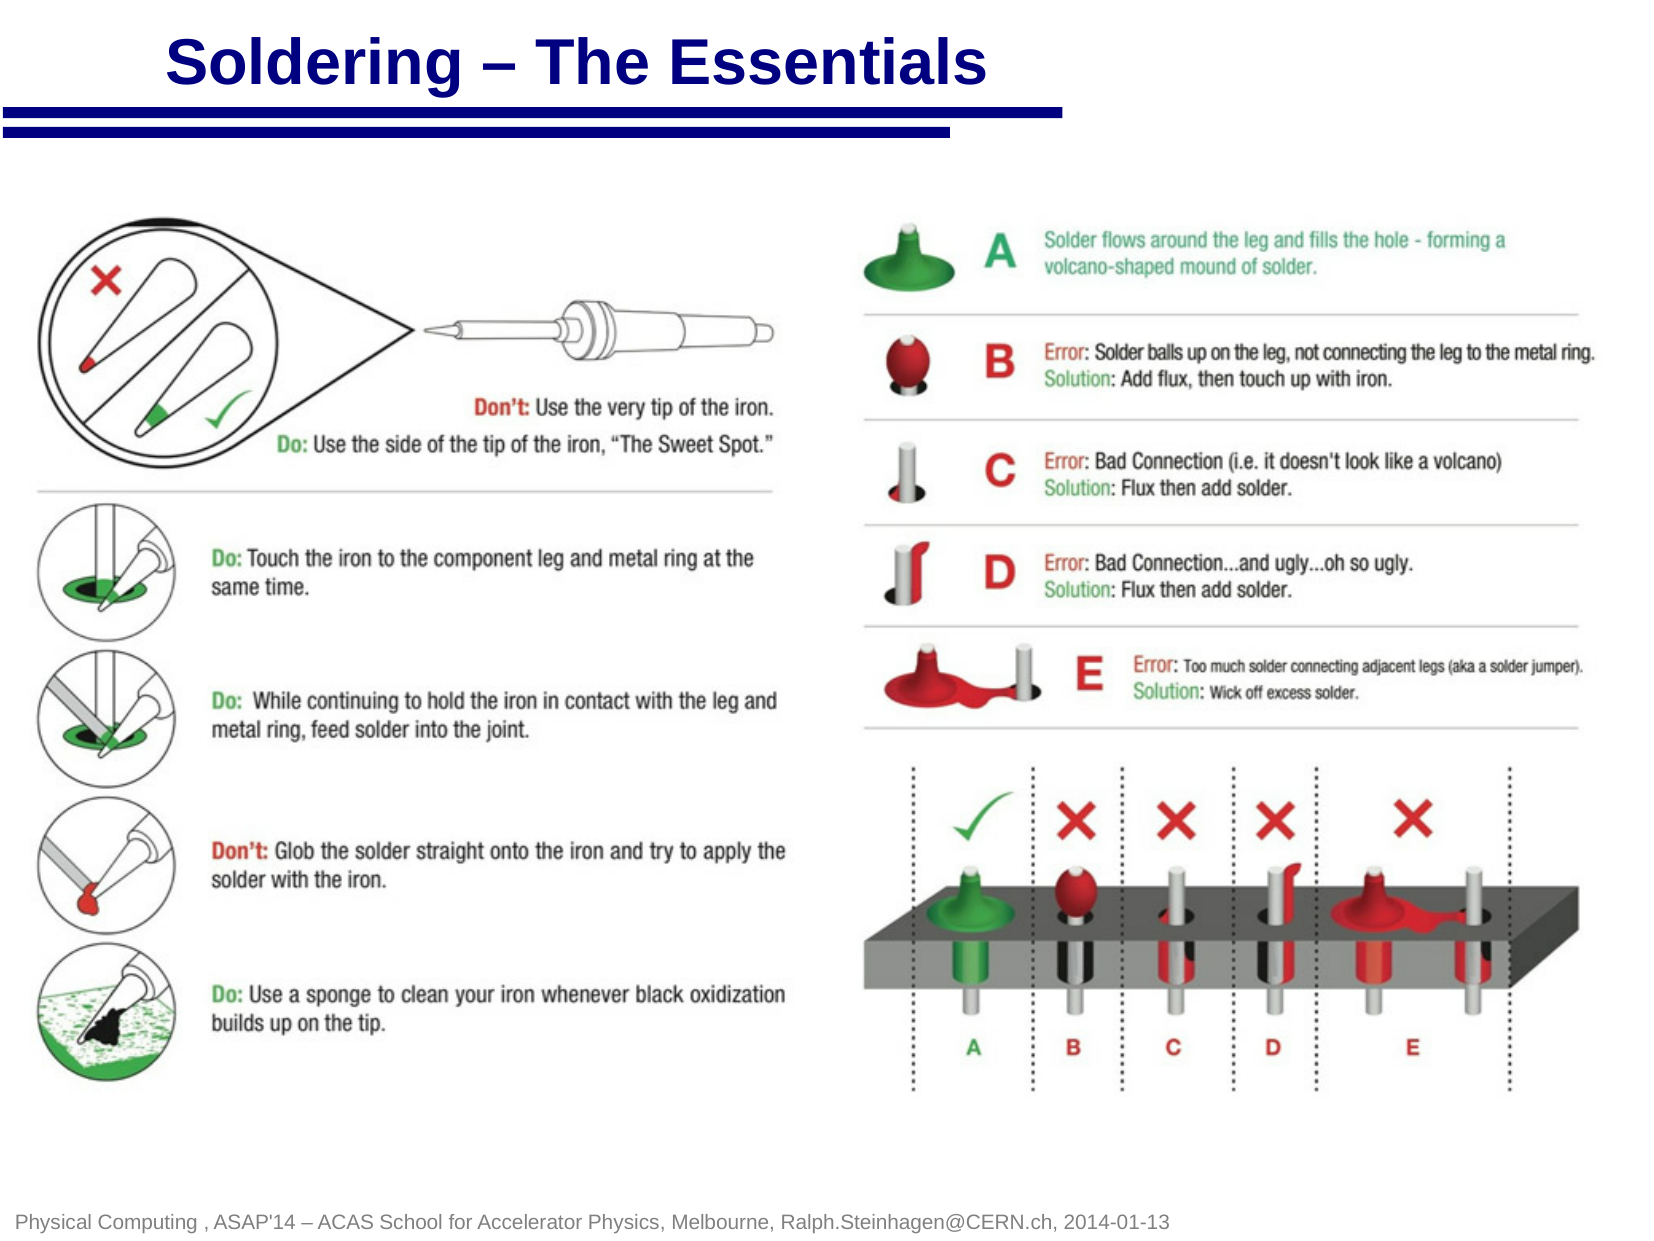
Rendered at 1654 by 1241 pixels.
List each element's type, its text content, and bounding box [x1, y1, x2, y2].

title Soldering – The Essentials [165, 0, 1323, 124]
picture [17, 201, 1610, 1098]
